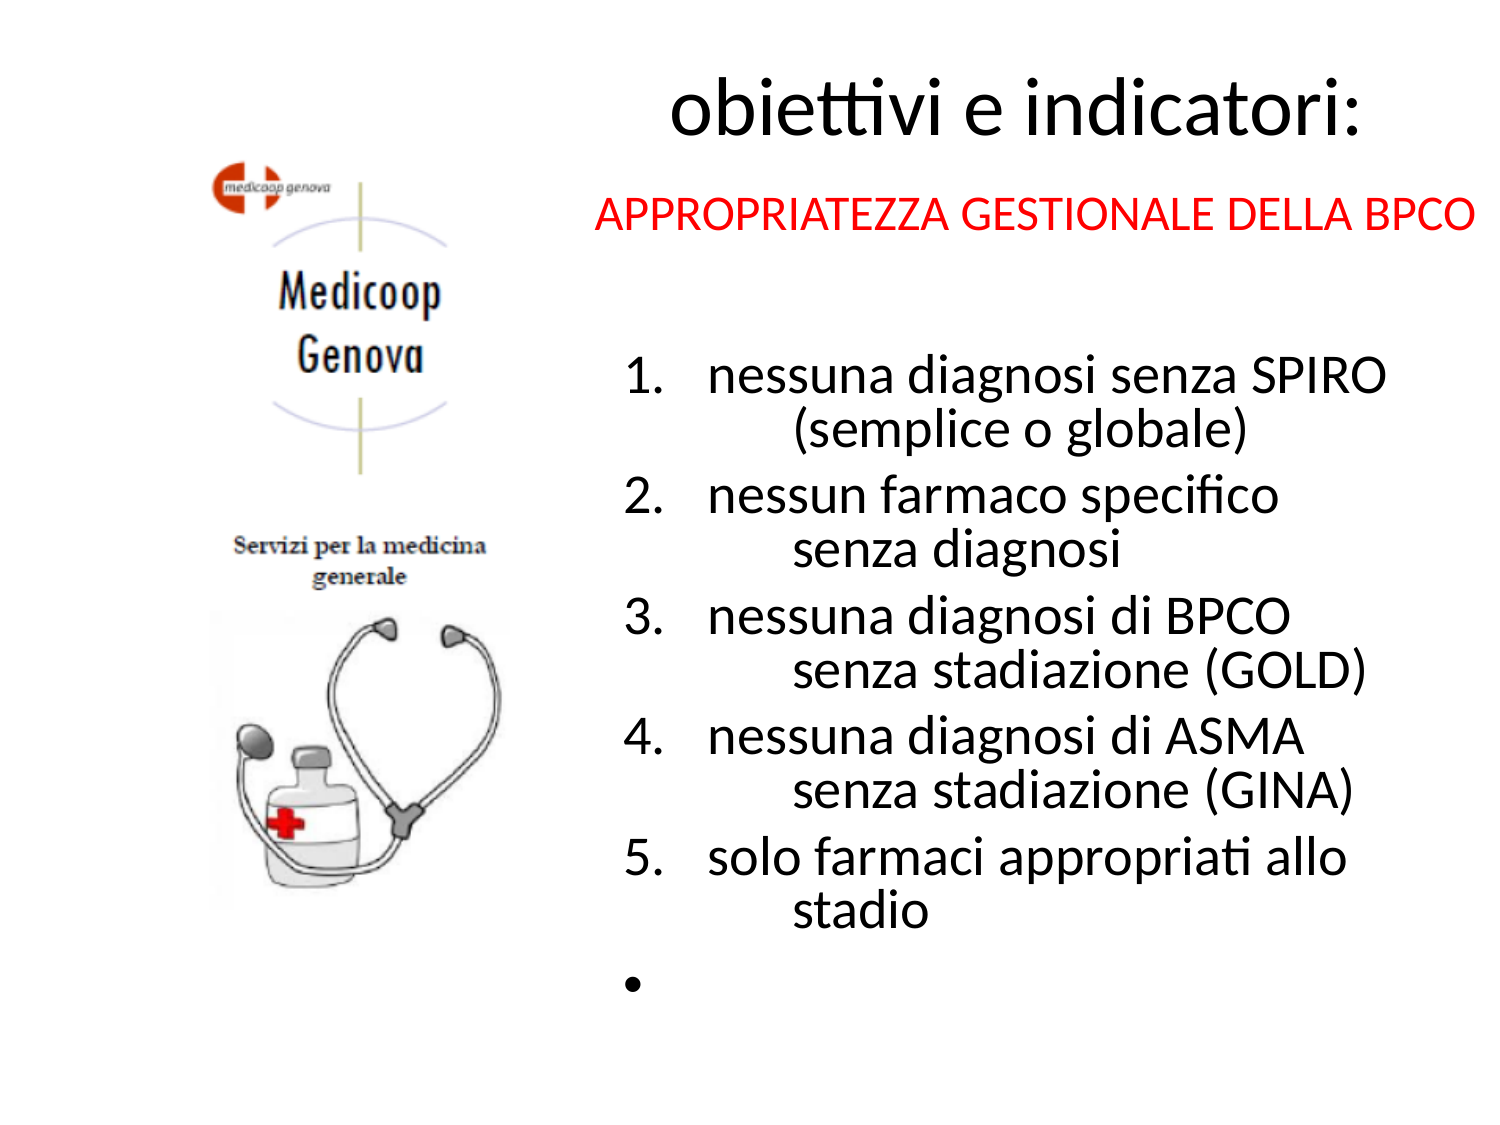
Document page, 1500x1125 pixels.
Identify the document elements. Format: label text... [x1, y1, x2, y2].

text_box APPROPRIATEZZA GESTIONALE DELLA BPCO [579, 172, 1500, 249]
picture [135, 137, 538, 917]
list nessuna diagnosi senza SPIRO (semplice o globale) nessun farmaco specifico senza diagnosi nessuna diagnosi di BPCO senza stadiazione (GOLD) nessuna diagnosi di ASMA senza stadiazione (GINA) solo farmaci appropriati allo stadio [608, 262, 1426, 1005]
title obiettivi e indicatori: [608, 45, 1426, 172]
